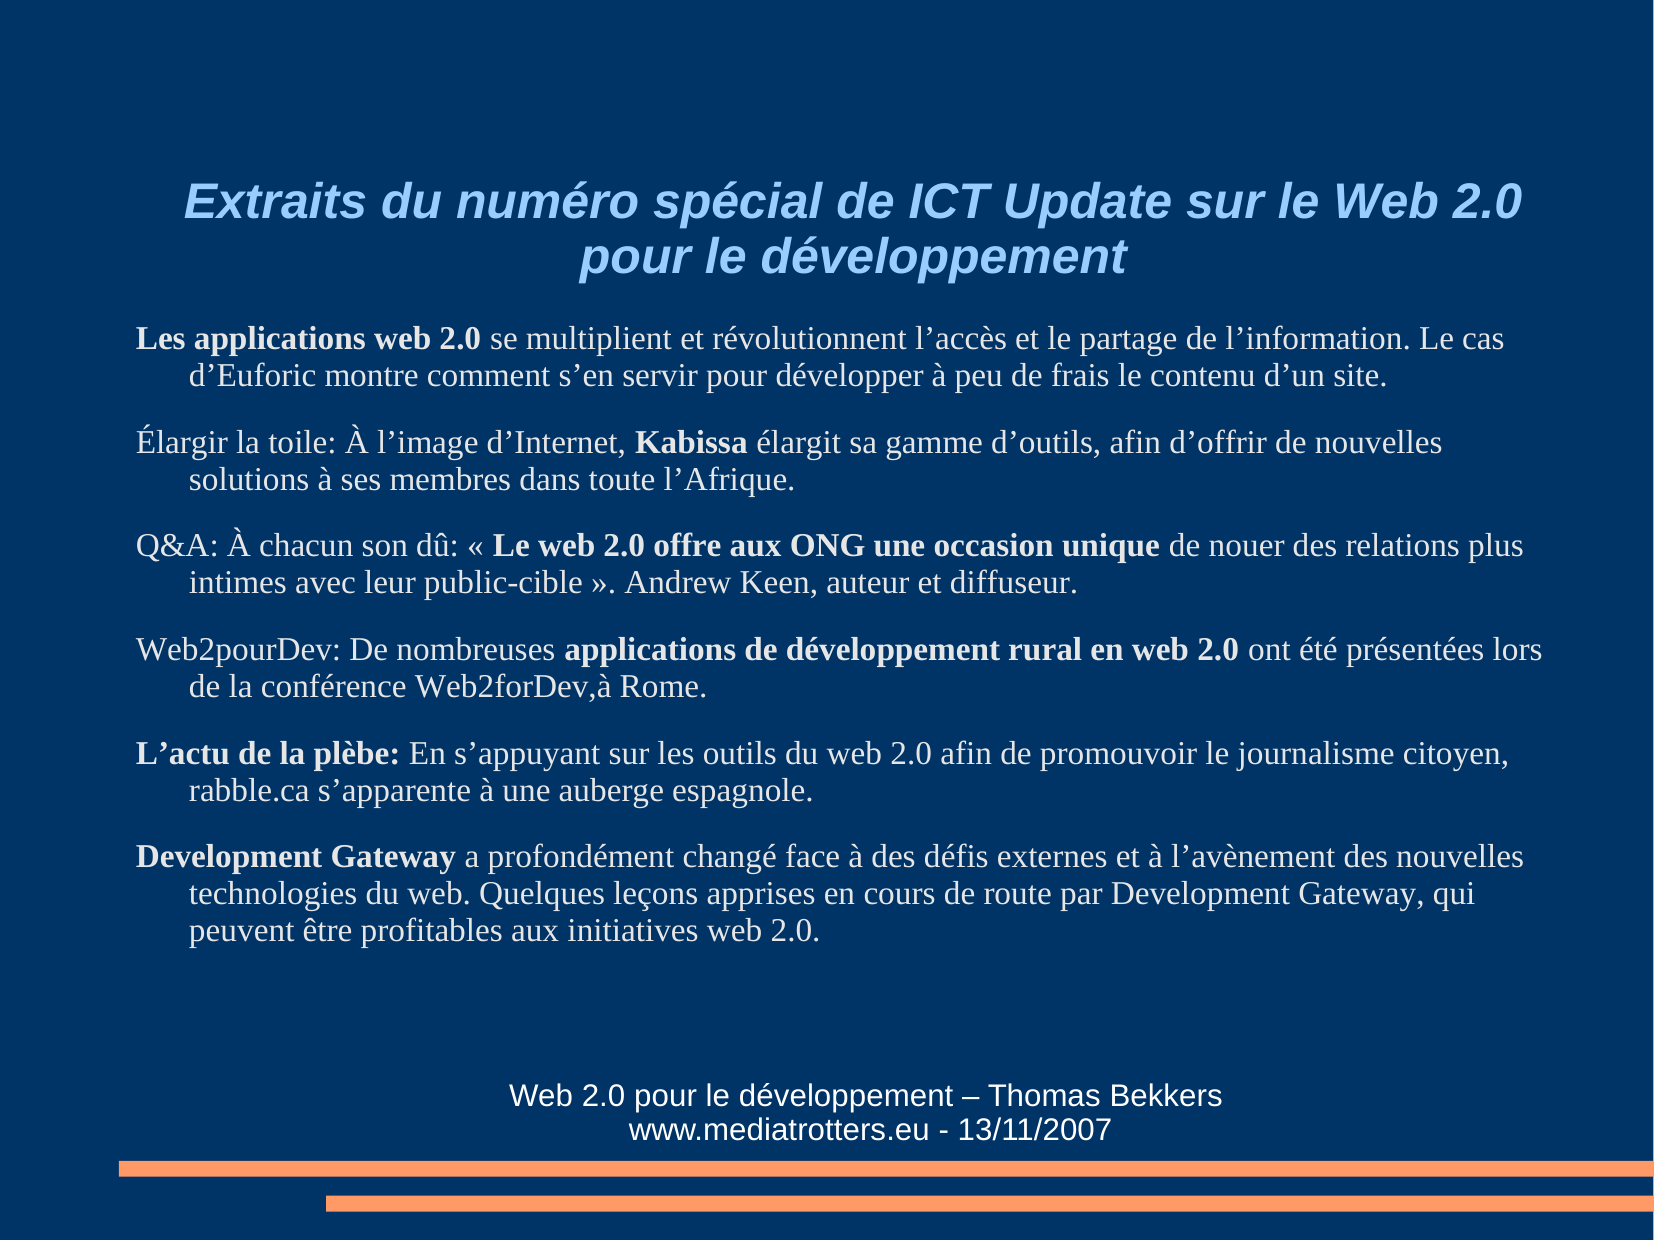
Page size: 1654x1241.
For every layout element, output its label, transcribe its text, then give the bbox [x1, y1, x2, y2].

title Extraits du numéro spécial de ICT Update sur le Web 2.0 pour le développement [147, 132, 1560, 325]
list Les applications web 2.0 se multiplient et révolutionnent l’accès et le partage de l’information. Le cas d’Euforic montre comment s’en servir pour développer à peu de frais le contenu d’un site. Élargir la toile: À l’image d’Internet, Kabissa élargit sa gamme d’outils, afin d’offrir de nouvelles solutions à ses membres dans toute l’Afrique. Q&A: À chacun son dû: « Le web 2.0 offre aux ONG une occasion unique de nouer des relations plus intimes avec leur public-cible ». Andrew Keen, auteur et diffuseur. Web2pourDev: De nombreuses applications de développement rural en web 2.0 ont été présentées lors de la conférence Web2forDev,à Rome. L’actu de la plèbe: En s’appuyant sur les outils du web 2.0 afin de promouvoir le journalisme citoyen, rabble.ca s’apparente à une auberge espagnole. Development Gateway a profondément changé face à des défis externes et à l’avènement des nouvelles technologies du web. Quelques leçons apprises en cours de route par Development Gateway, qui peuvent être profitables aux initiatives web 2.0. [118, 320, 1558, 995]
